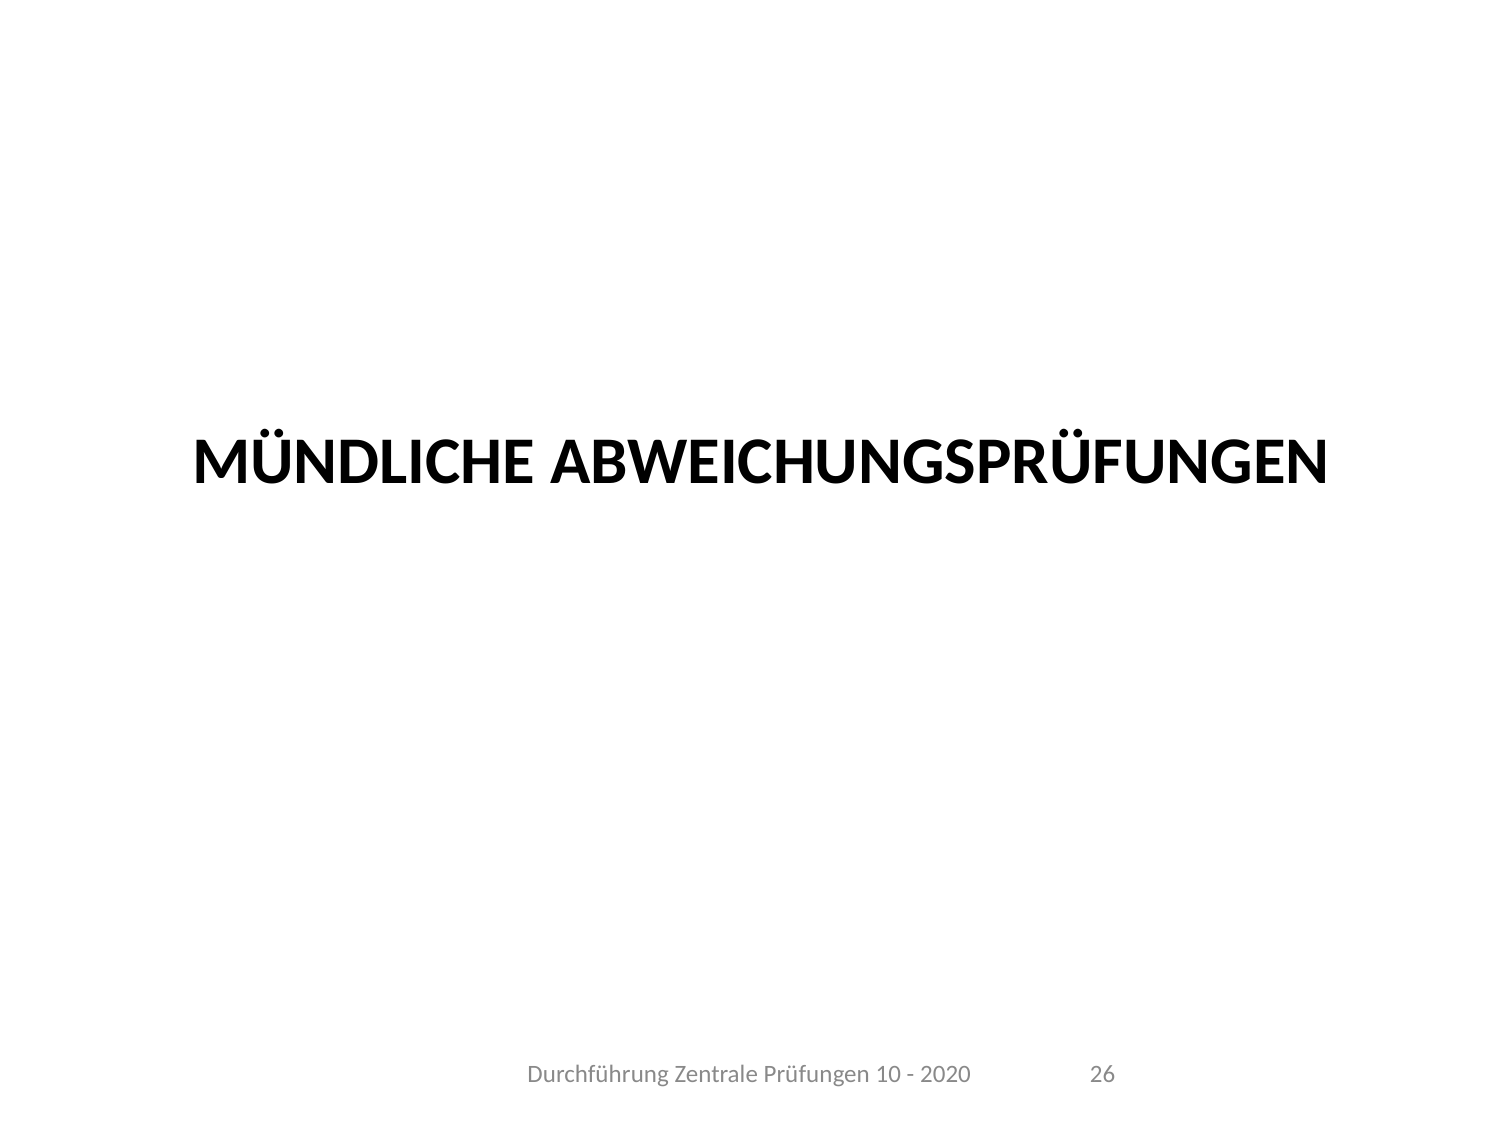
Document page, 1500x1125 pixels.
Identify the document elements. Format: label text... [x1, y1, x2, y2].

text_box 26 [1074, 1042, 1426, 1103]
text_box Durchführung Zentrale Prüfungen 10 - 2020 [512, 1042, 988, 1103]
title Mündliche Abweichungsprüfungen [123, 408, 1399, 633]
